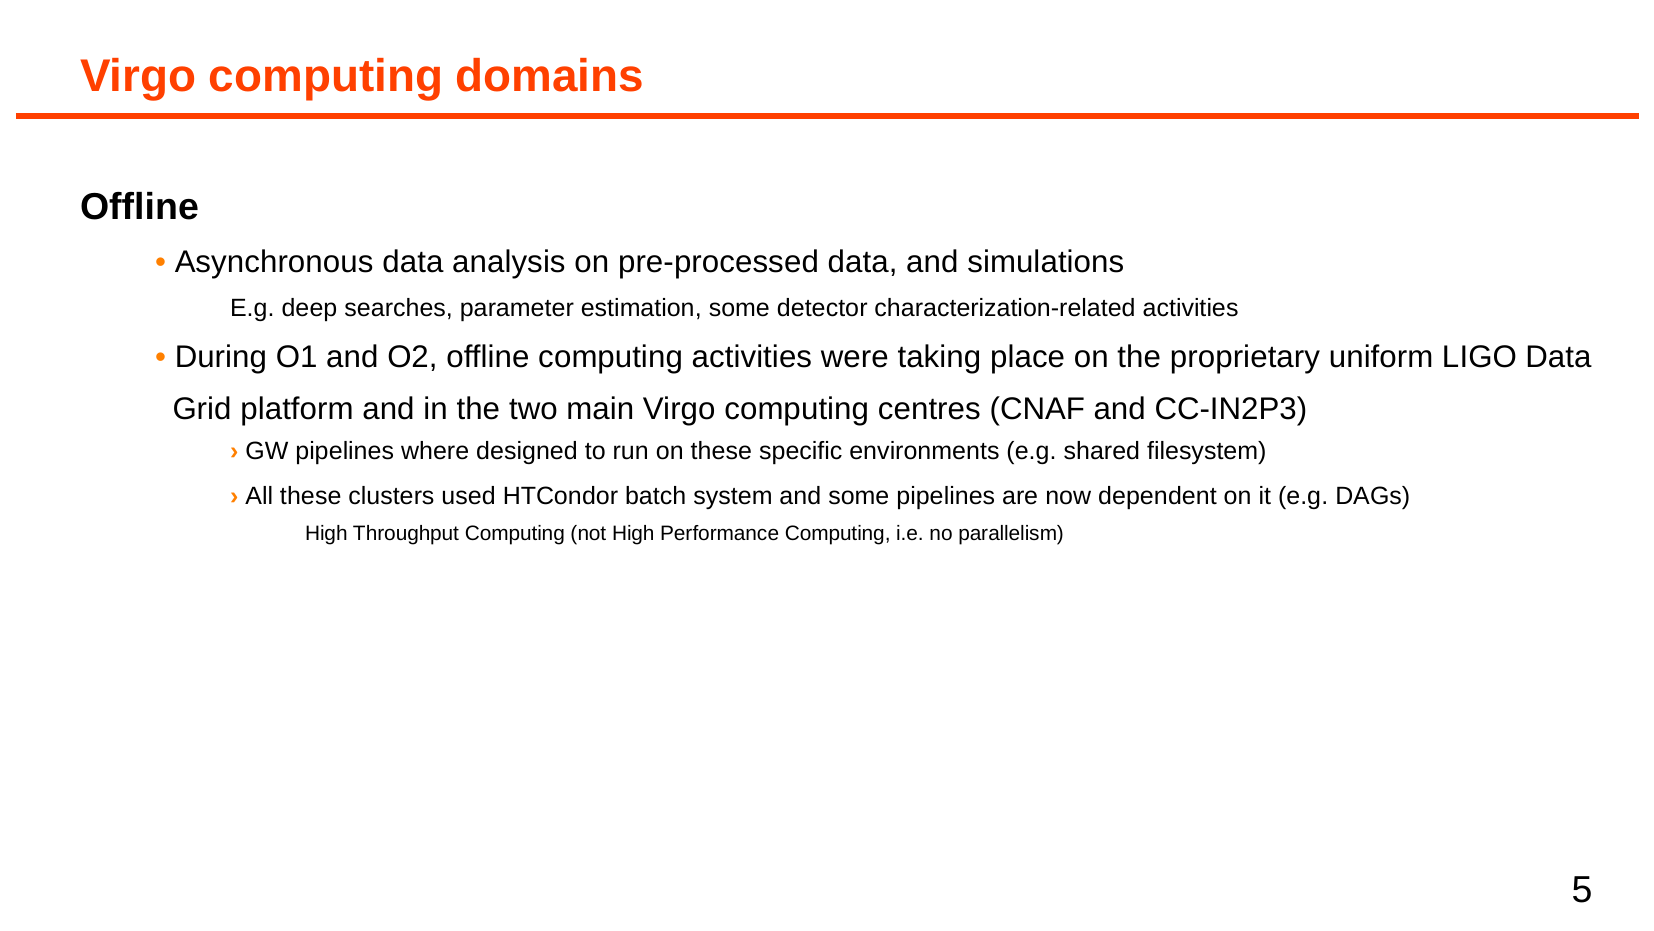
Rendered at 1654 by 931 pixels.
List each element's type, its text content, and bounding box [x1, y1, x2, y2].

text_box Virgo computing domains Offline • Asynchronous data analysis on pre-processed data, and simulations E.g. deep searches, parameter estimation, some detector characterization-related activities • During O1 and O2, offline computing activities were taking place on the proprietary uniform LIGO Data Grid platform and in the two main Virgo computing centres (CNAF and CC-IN2P3) › GW pipelines where designed to run on these specific environments (e.g. shared filesystem) › All these clusters used HTCondor batch system and some pipelines are now dependent on it (e.g. DAGs) High Throughput Computing (not High Performance Computing, i.e. no parallelism) [65, 42, 1610, 113]
text_box Virgo computing domains Offline • Asynchronous data analysis on pre-processed data, and simulations E.g. deep searches, parameter estimation, some detector characterization-related activities • During O1 and O2, offline computing activities were taking place on the proprietary uniform LIGO Data Grid platform and in the two main Virgo computing centres (CNAF and CC-IN2P3) › GW pipelines where designed to run on these specific environments (e.g. shared filesystem) › All these clusters used HTCondor batch system and some pipelines are now dependent on it (e.g. DAGs) High Throughput Computing (not High Performance Computing, i.e. no parallelism) [65, 119, 1610, 916]
text_box 5 [1556, 861, 1639, 919]
